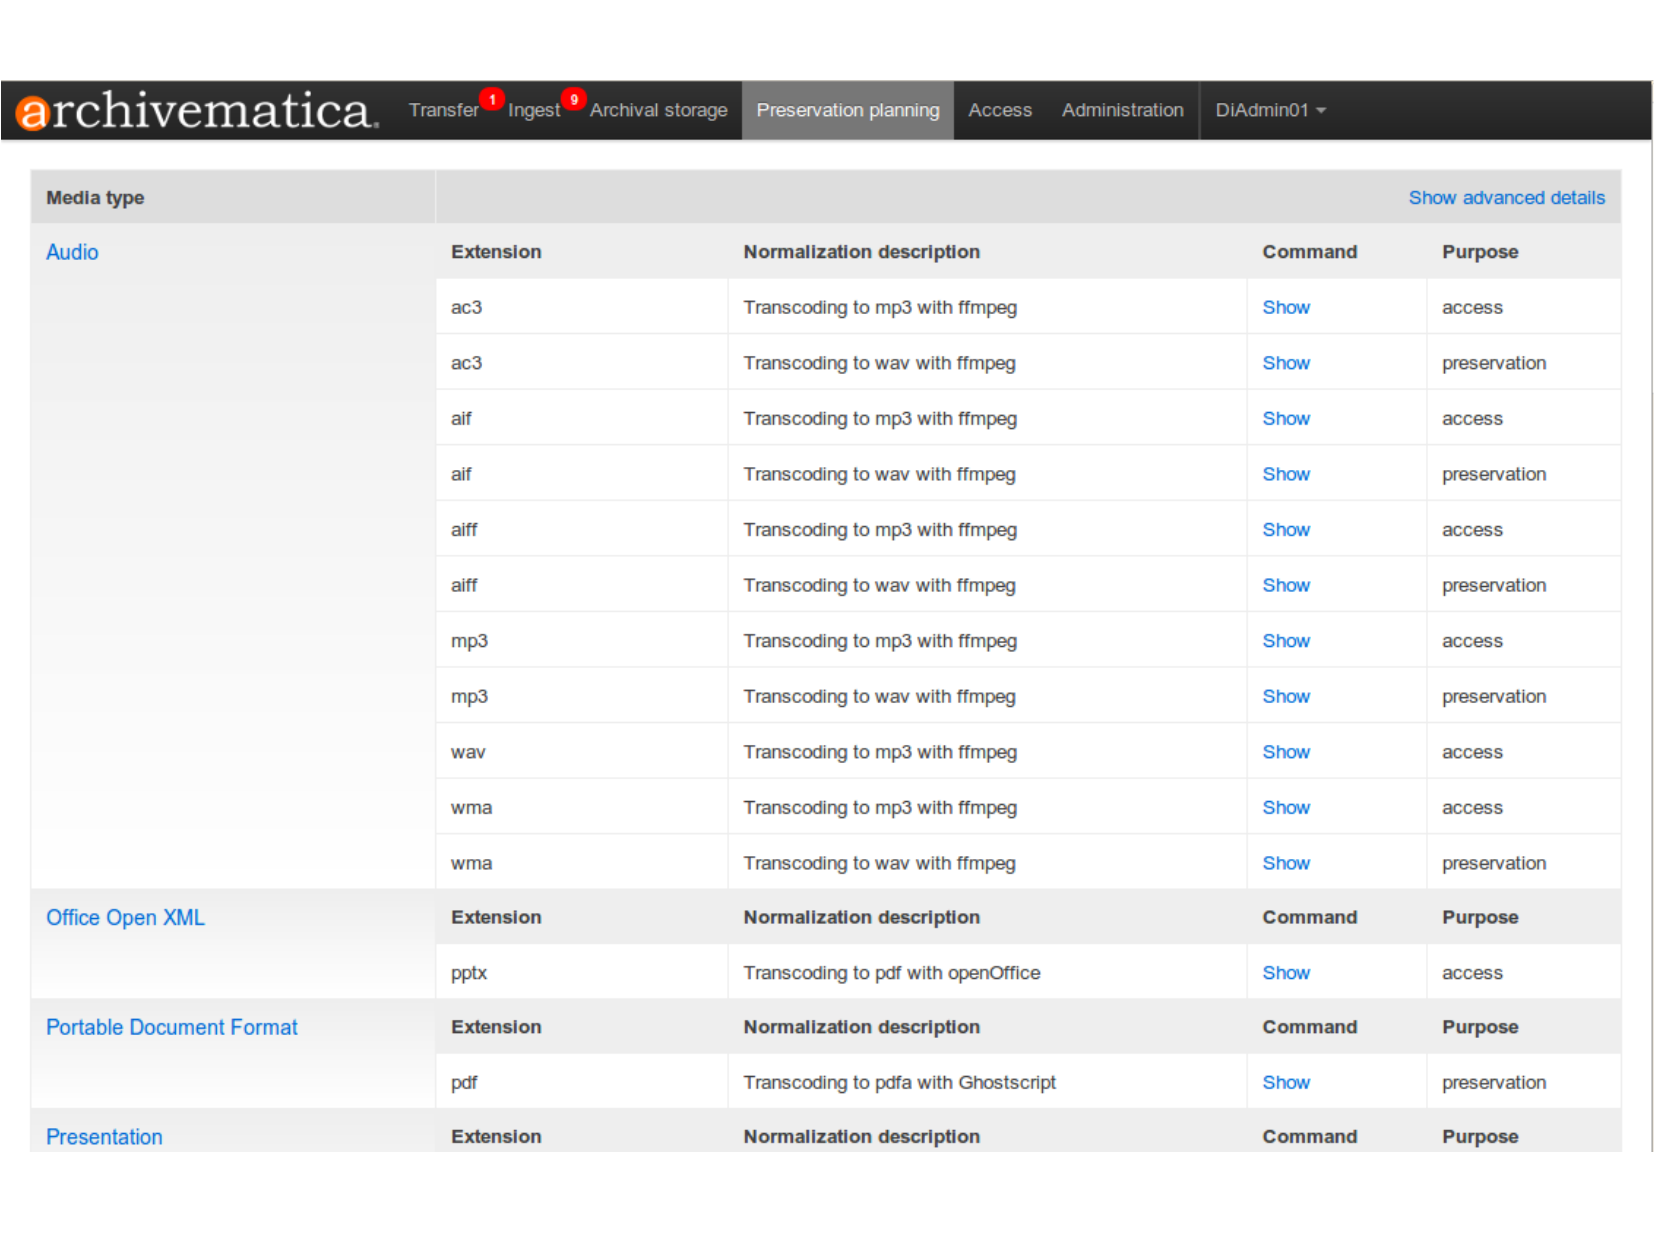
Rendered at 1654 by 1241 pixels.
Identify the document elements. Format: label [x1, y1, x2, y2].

picture [1, 80, 1654, 1152]
